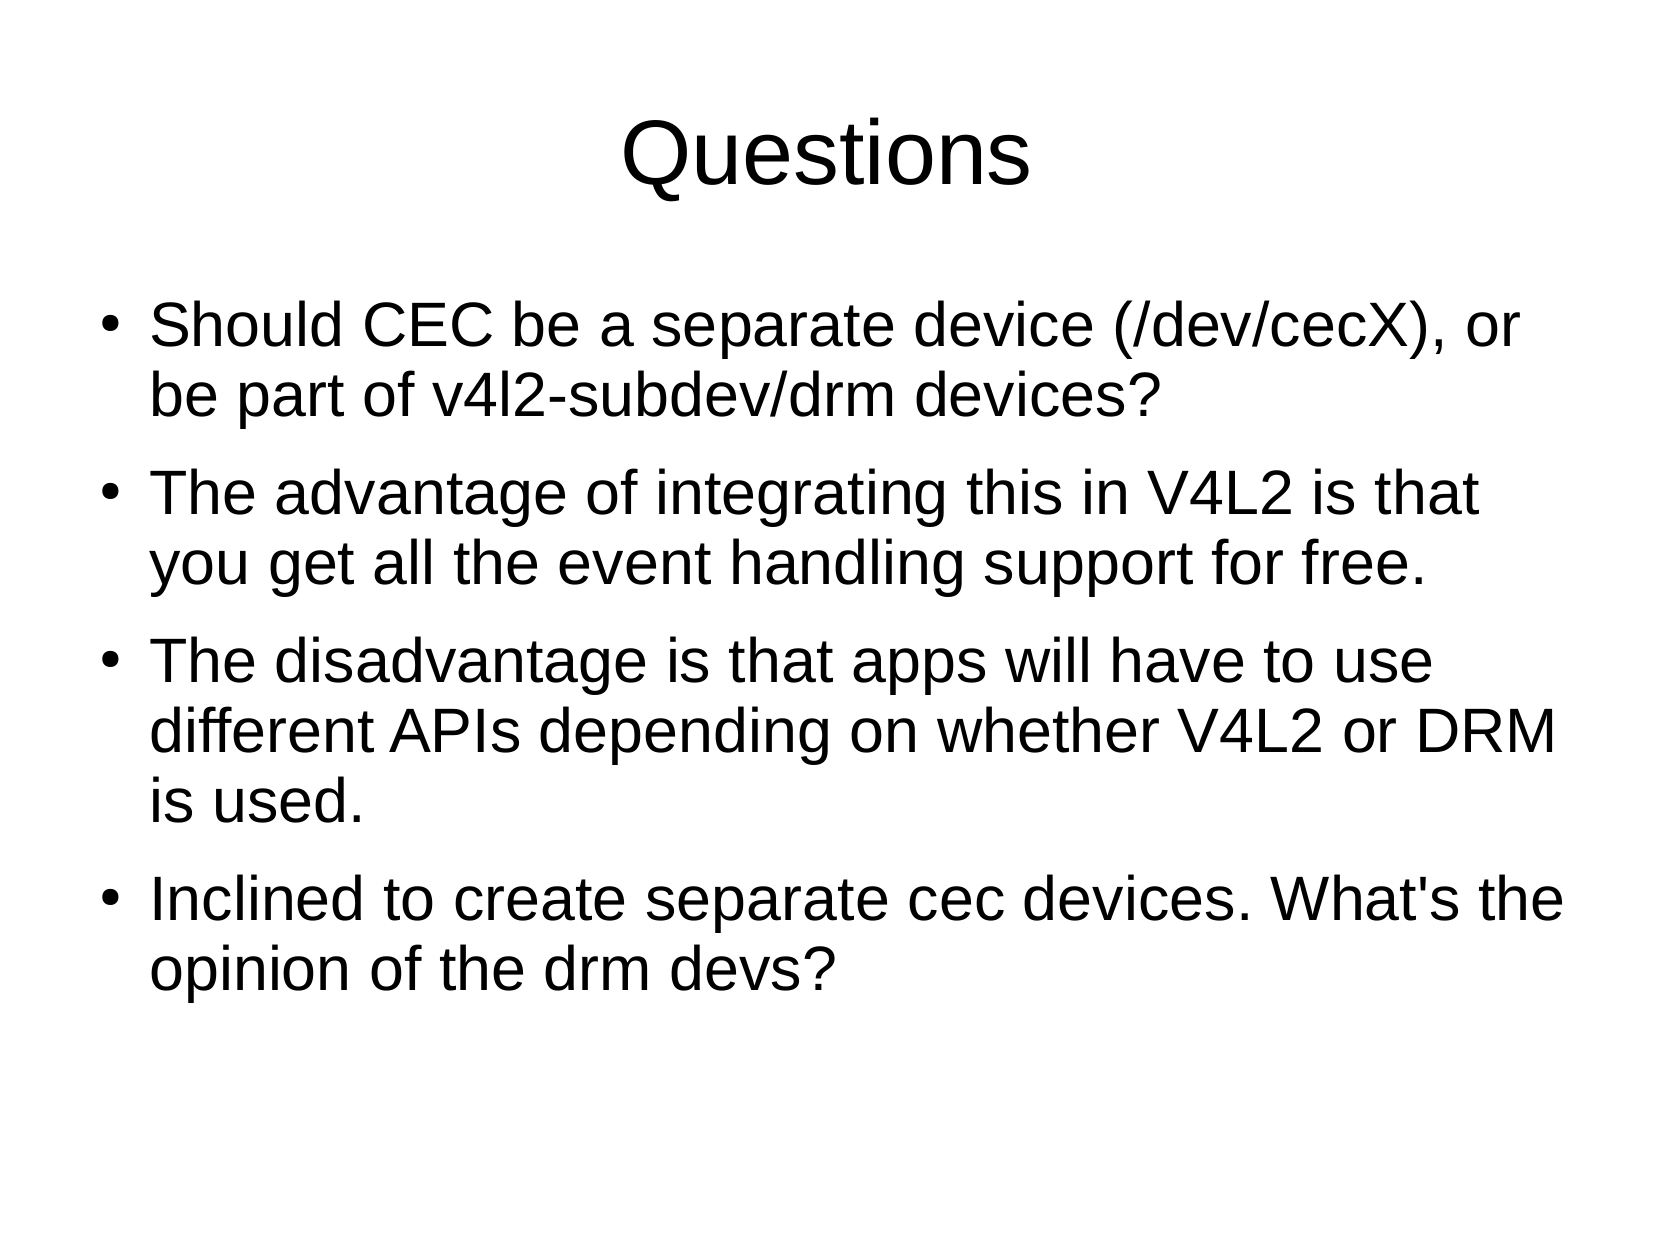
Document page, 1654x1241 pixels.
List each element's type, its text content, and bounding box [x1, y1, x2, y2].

list Should CEC be a separate device (/dev/cecX), or be part of v4l2-subdev/drm devices? The advantage of integrating this in V4L2 is that you get all the event handling support for free. The disadvantage is that apps will have to use different APIs depending on whether V4L2 or DRM is used. Inclined to create separate cec devices. What's the opinion of the drm devs? [82, 290, 1571, 1010]
title Questions [82, 49, 1571, 257]
